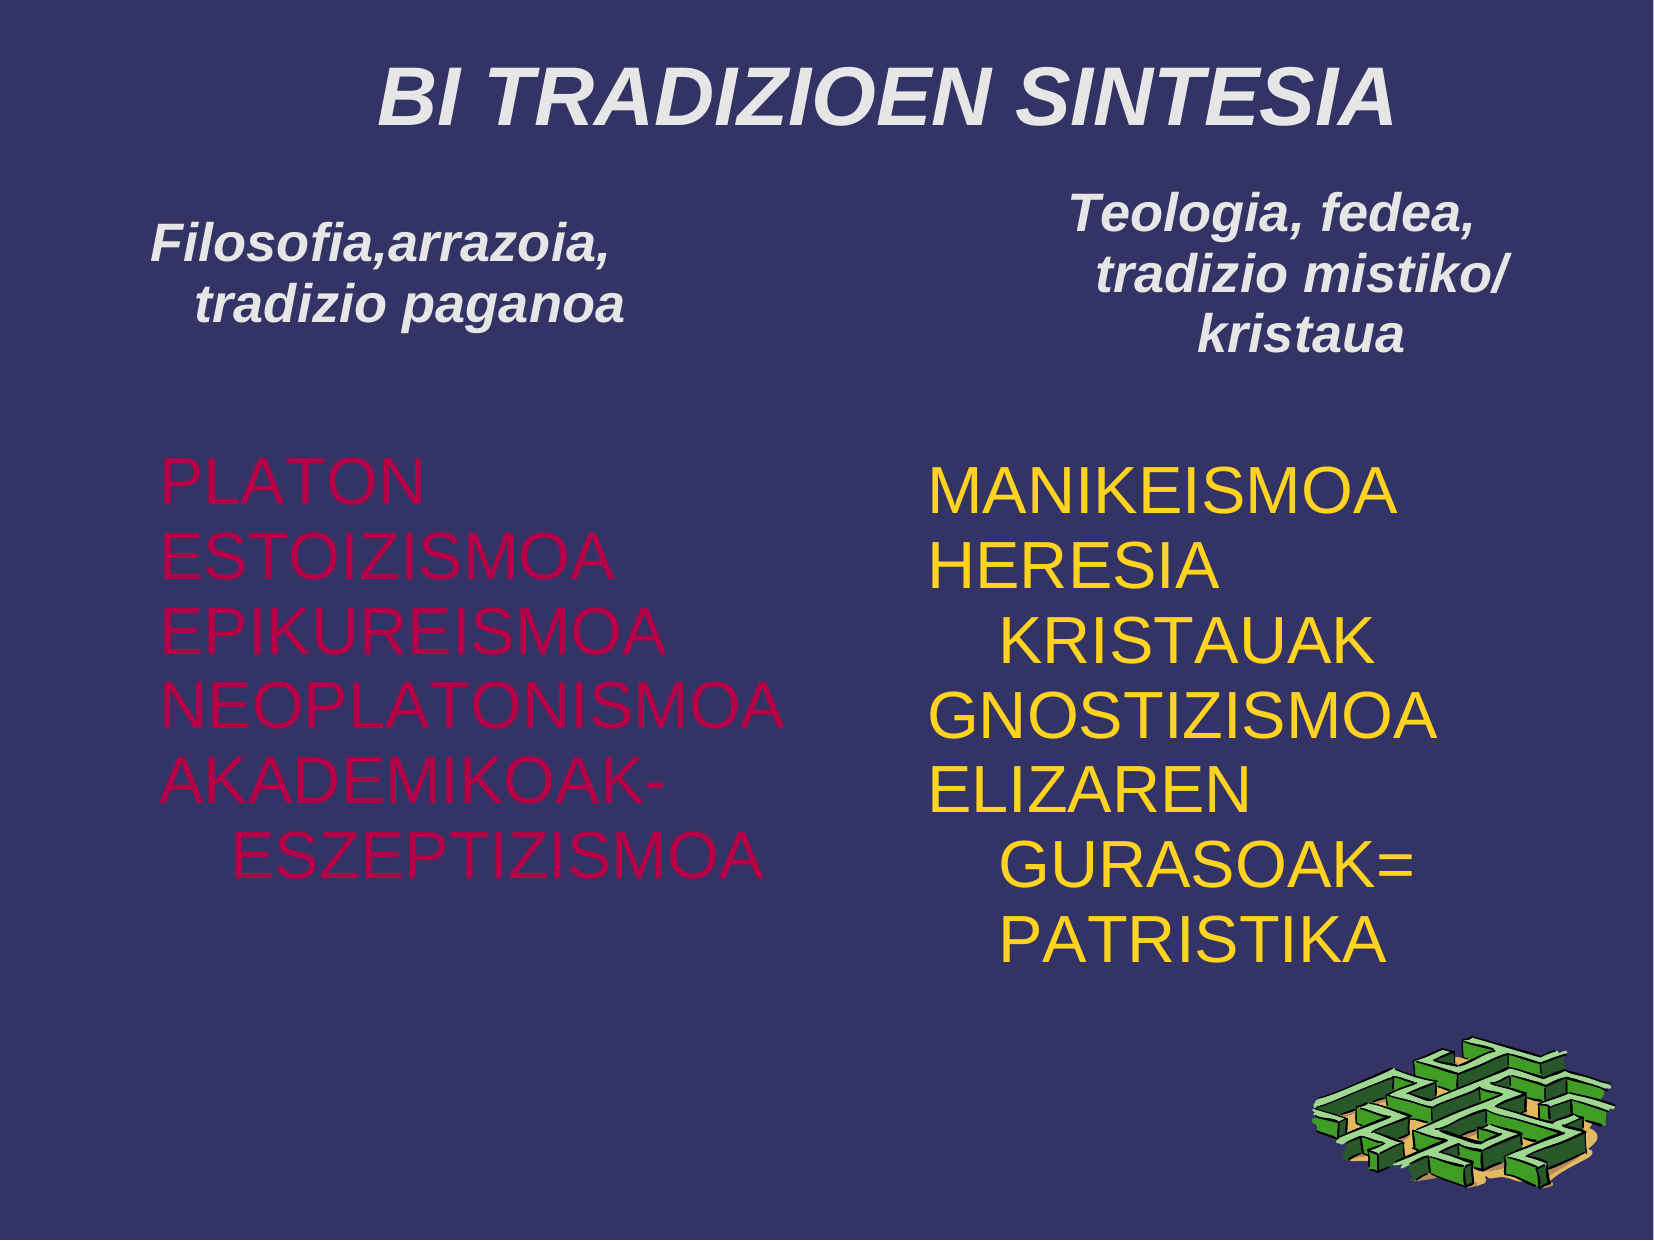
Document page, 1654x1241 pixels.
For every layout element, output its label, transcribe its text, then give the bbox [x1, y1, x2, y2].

title Teologia, fedea, tradizio mistiko/ kristaua [979, 177, 1565, 370]
list MANIKEISMOA HERESIA KRISTAUAK GNOSTIZISMOA ELIZAREN GURASOAK= PATRISTIKA [915, 453, 1594, 1004]
title BI TRADIZIOEN SINTESIA [182, 0, 1595, 193]
list PLATON ESTOIZISMOA EPIKUREISMOA NEOPLATONISMOA AKADEMIKOAK-ESZEPTIZISMOA [147, 444, 827, 1034]
title Filosofia,arrazoia, tradizio paganoa [88, 177, 674, 370]
